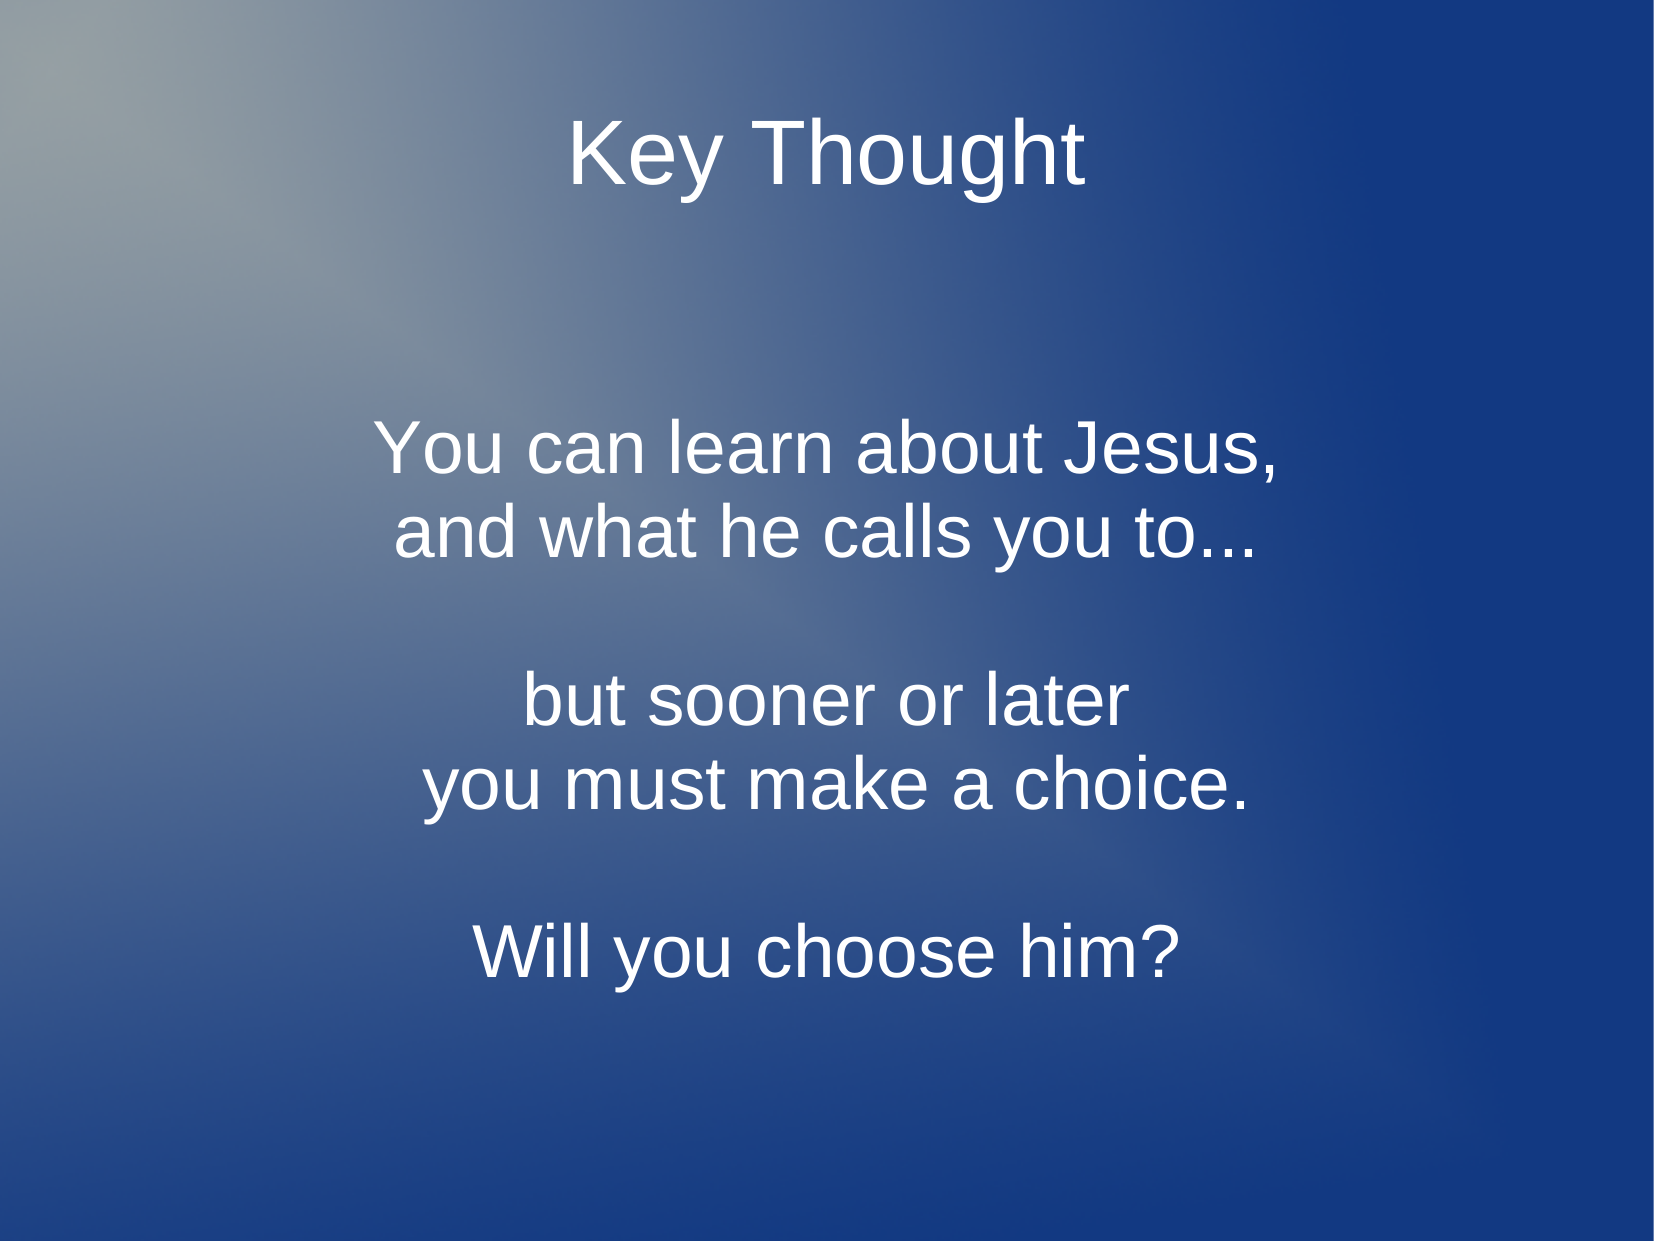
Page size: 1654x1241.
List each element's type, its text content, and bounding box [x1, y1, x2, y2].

title Key Thought [82, 56, 1571, 250]
picture [0, 0, 1654, 1241]
subtitle You can learn about Jesus, and what he calls you to... but sooner or later you must make a choice. Will you choose him? [82, 297, 1571, 1102]
